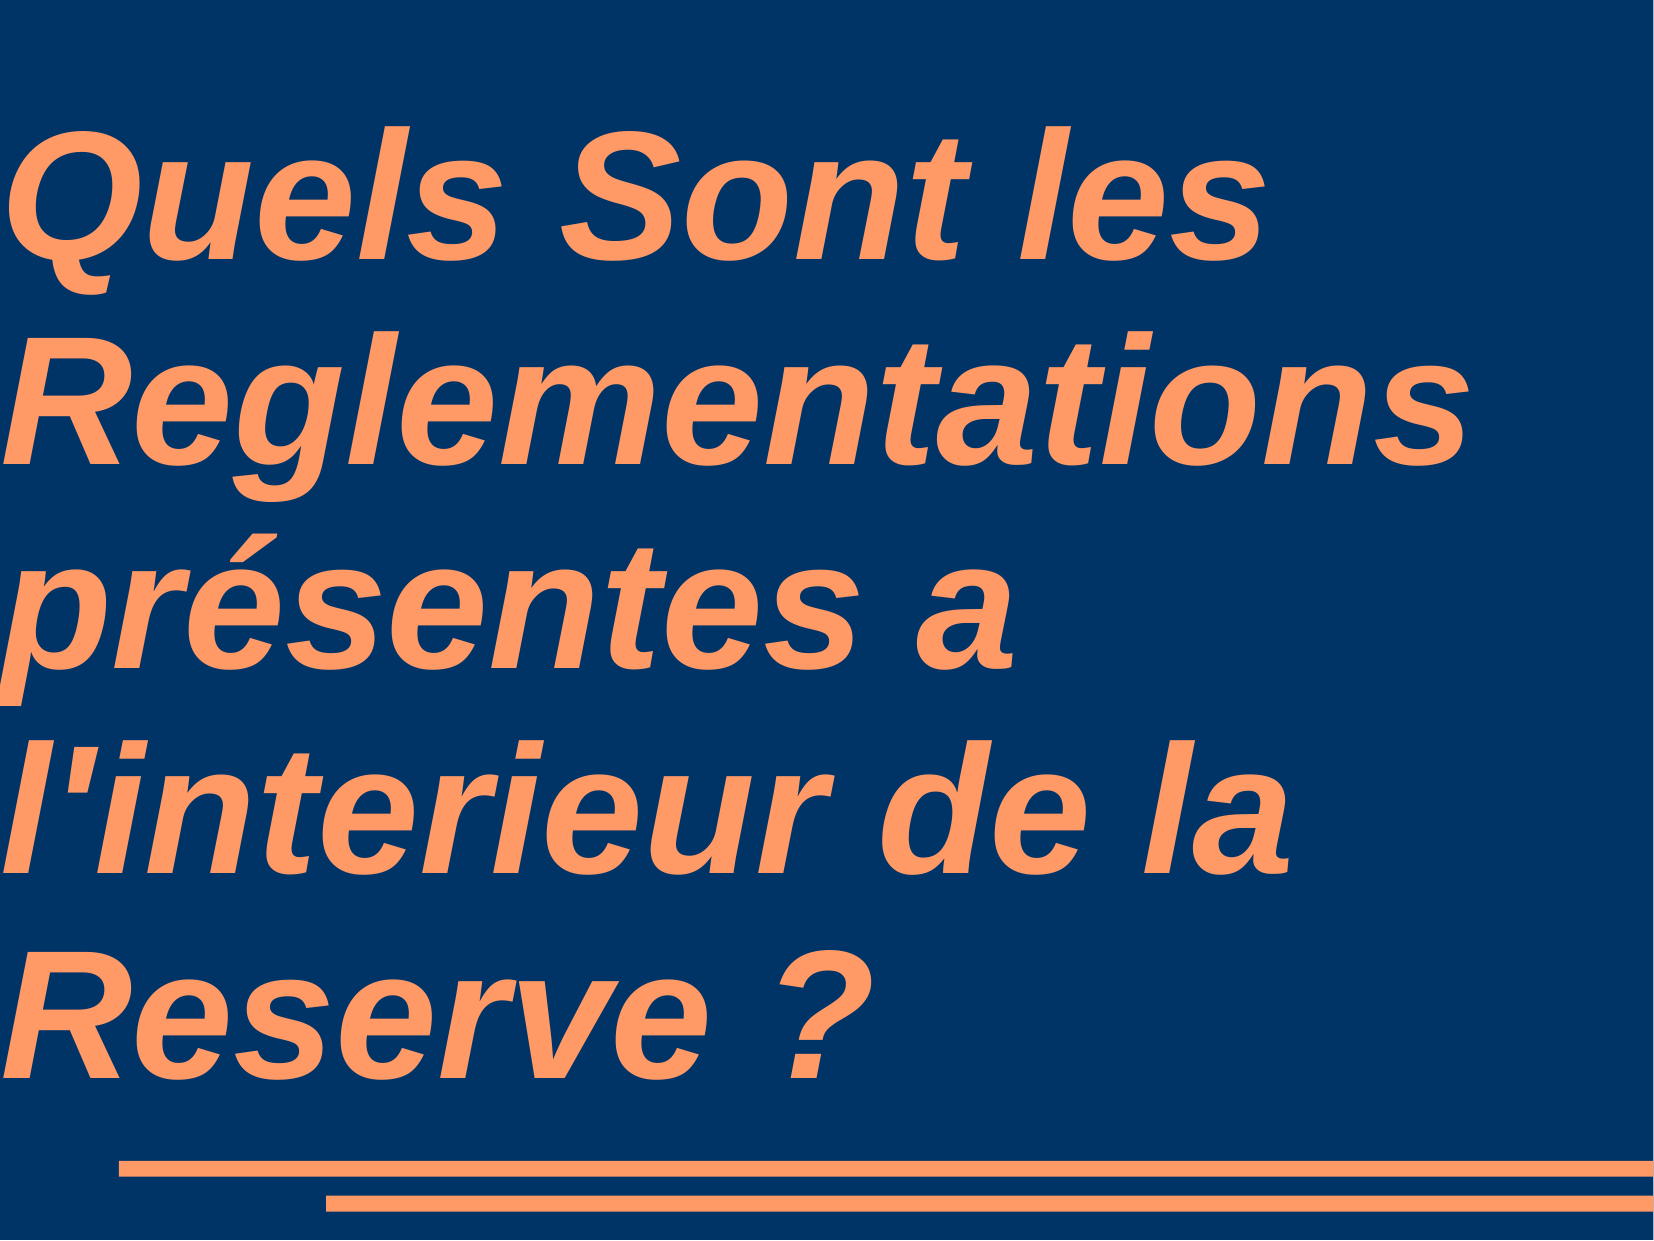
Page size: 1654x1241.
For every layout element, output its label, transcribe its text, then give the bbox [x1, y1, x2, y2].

title Quels Sont les Reglementations présentes a l'interieur de la Reserve ? [0, 59, 1654, 1152]
